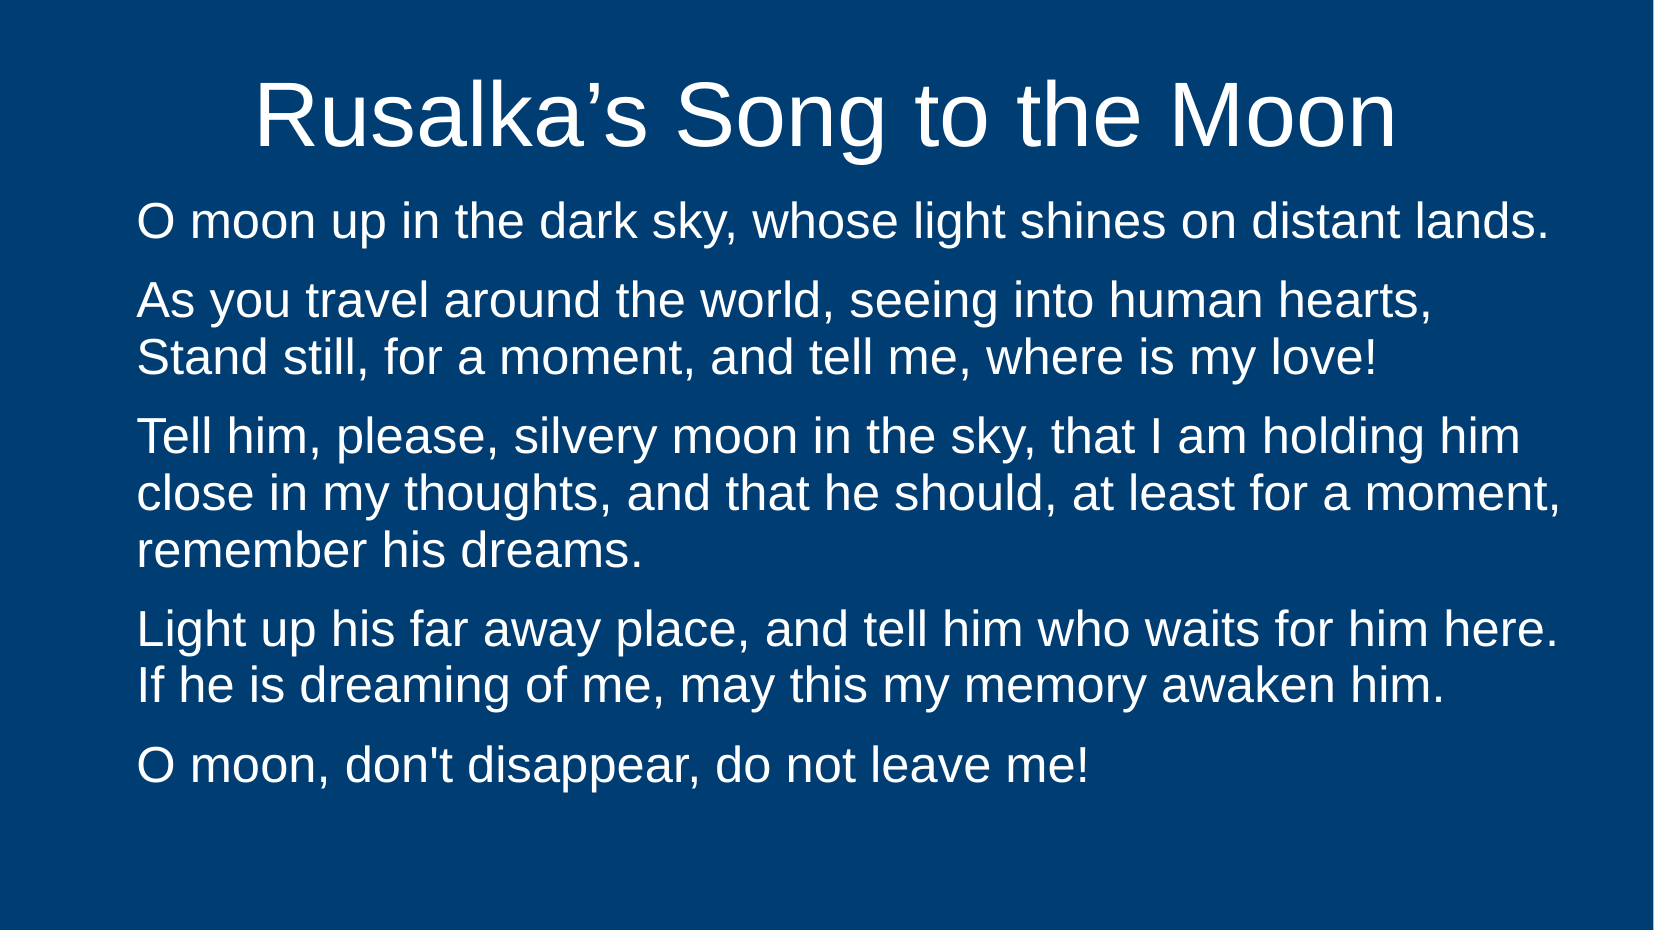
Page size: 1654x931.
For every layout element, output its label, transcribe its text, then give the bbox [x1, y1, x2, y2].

title Rusalka’s Song to the Moon [82, 37, 1571, 192]
list O moon up in the dark sky, whose light shines on distant lands. As you travel around the world, seeing into human hearts, Stand still, for a moment, and tell me, where is my love! Tell him, please, silvery moon in the sky, that I am holding him close in my thoughts, and that he should, at least for a moment, remember his dreams. Light up his far away place, and tell him who waits for him here. If he is dreaming of me, may this my memory awaken him. O moon, don't disappear, do not leave me! [82, 192, 1571, 886]
